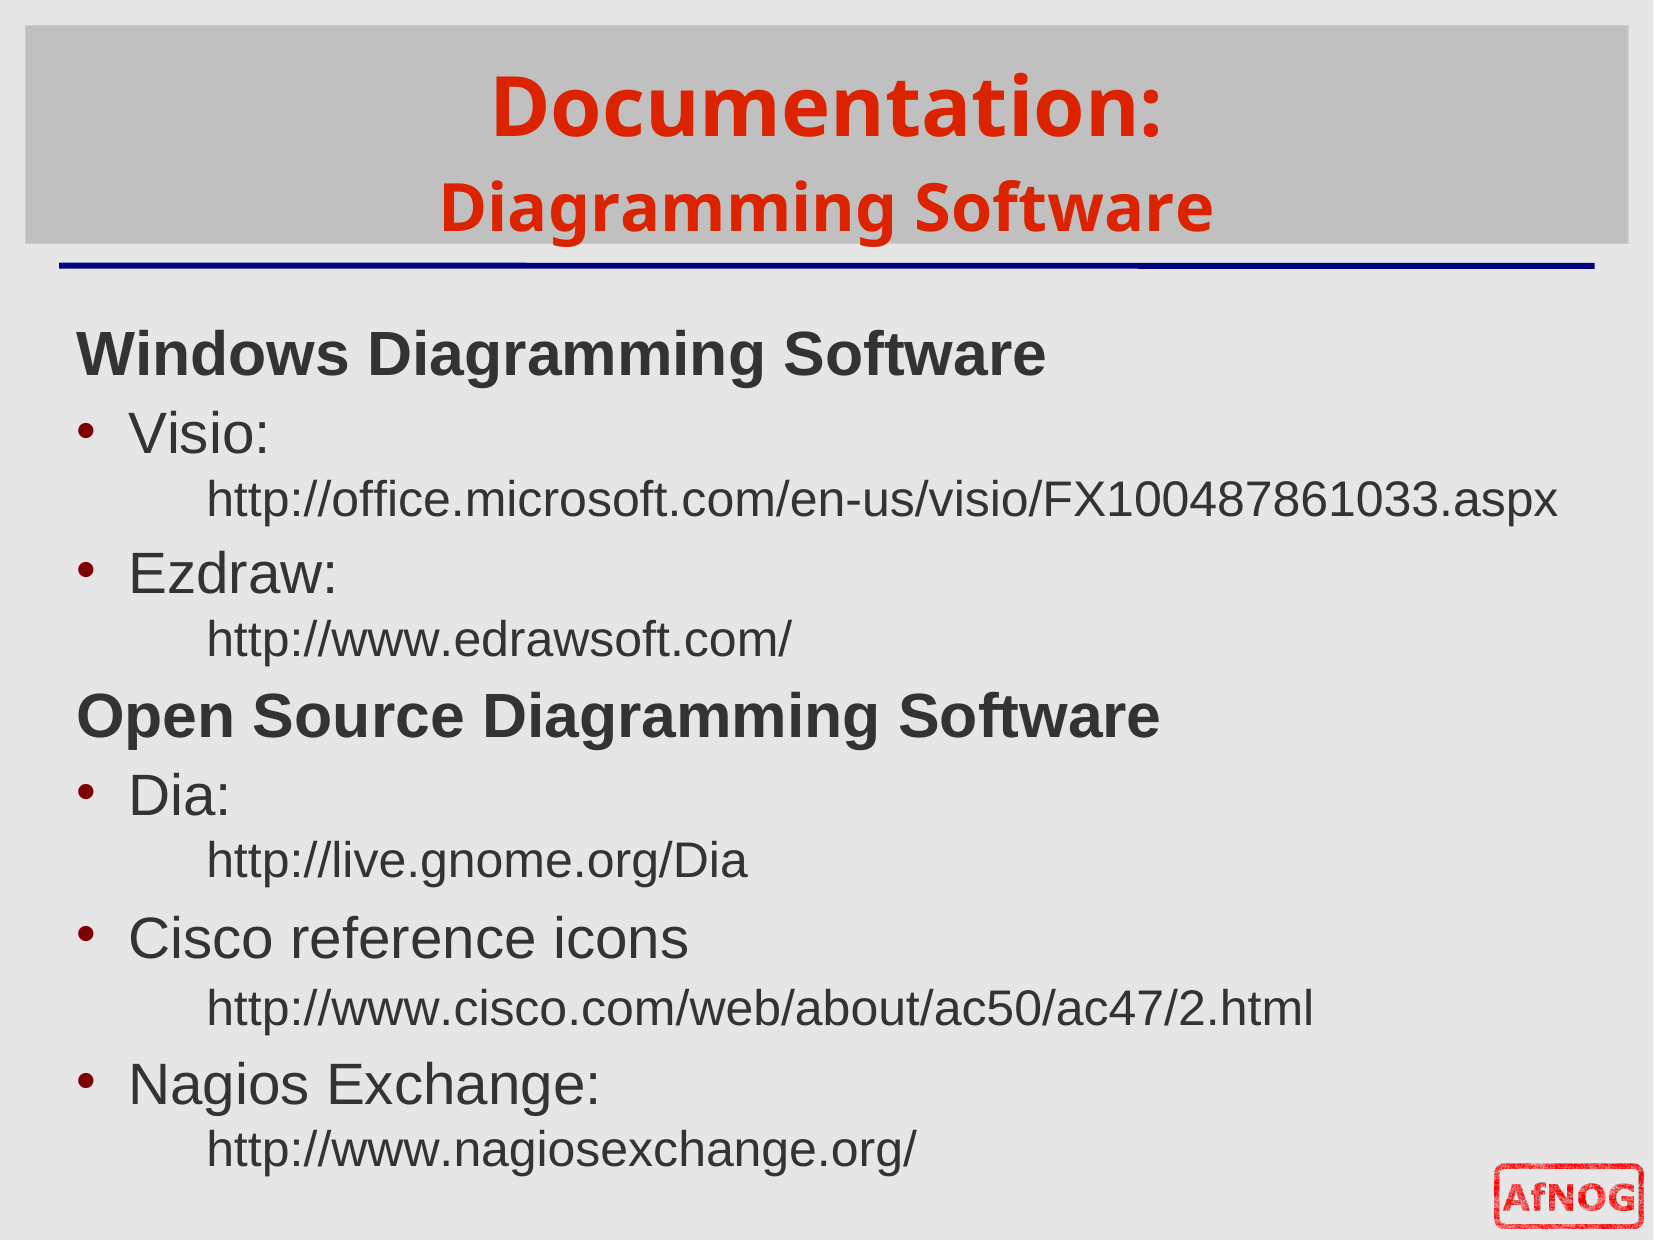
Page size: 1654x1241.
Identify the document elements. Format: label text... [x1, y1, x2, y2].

list Windows Diagramming Software Visio: http://office.microsoft.com/en-us/visio/FX100487861033.aspx Ezdraw: http://www.edrawsoft.com/ Open Source Diagramming Software Dia: http://live.gnome.org/Dia Cisco reference icons http://www.cisco.com/web/about/ac50/ac47/2.html Nagios Exchange: http://www.nagiosexchange.org/ [59, 322, 1593, 1182]
picture [1494, 1163, 1644, 1229]
title Documentation: Diagramming Software [121, 46, 1532, 253]
